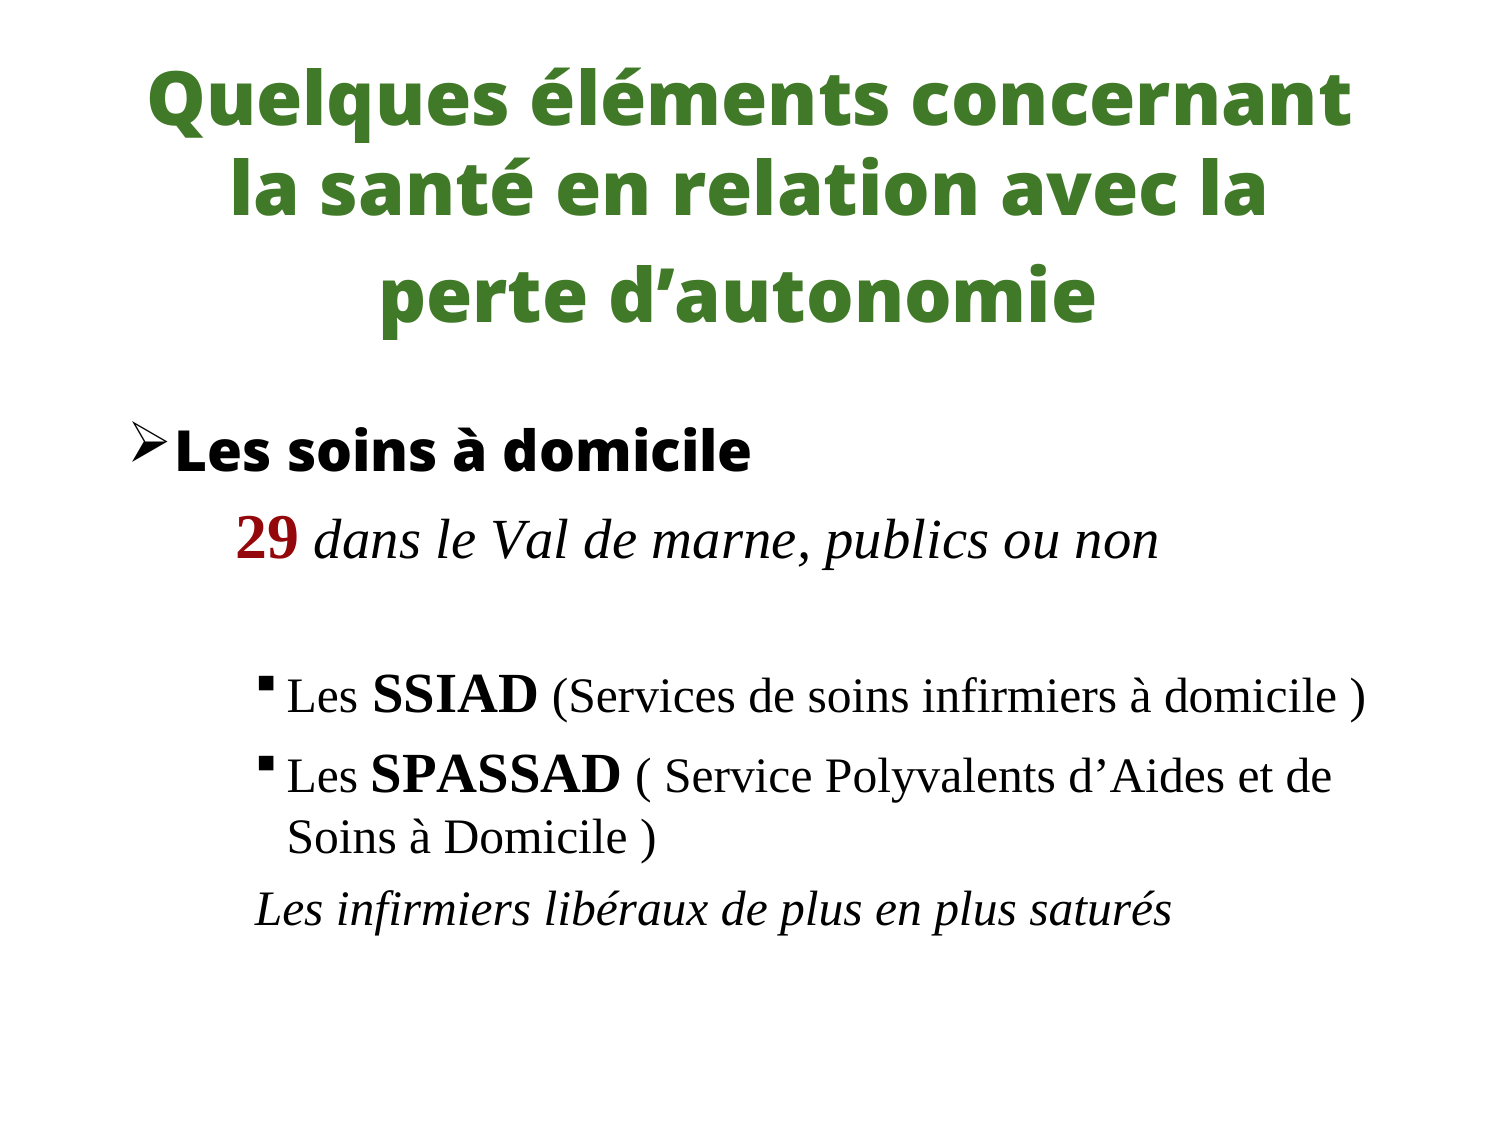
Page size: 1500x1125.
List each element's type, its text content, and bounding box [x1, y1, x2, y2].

title Quelques éléments concernant la santé en relation avec la perte d’autonomie [112, 101, 1388, 290]
list Les soins à domicile 29 dans le Val de marne, publics ou non Les SSIAD (Services de soins infirmiers à domicile ) Les SPASSAD ( Service Polyvalents d’Aides et de Soins à Domicile ) Les infirmiers libéraux de plus en plus saturés [112, 324, 1388, 1000]
